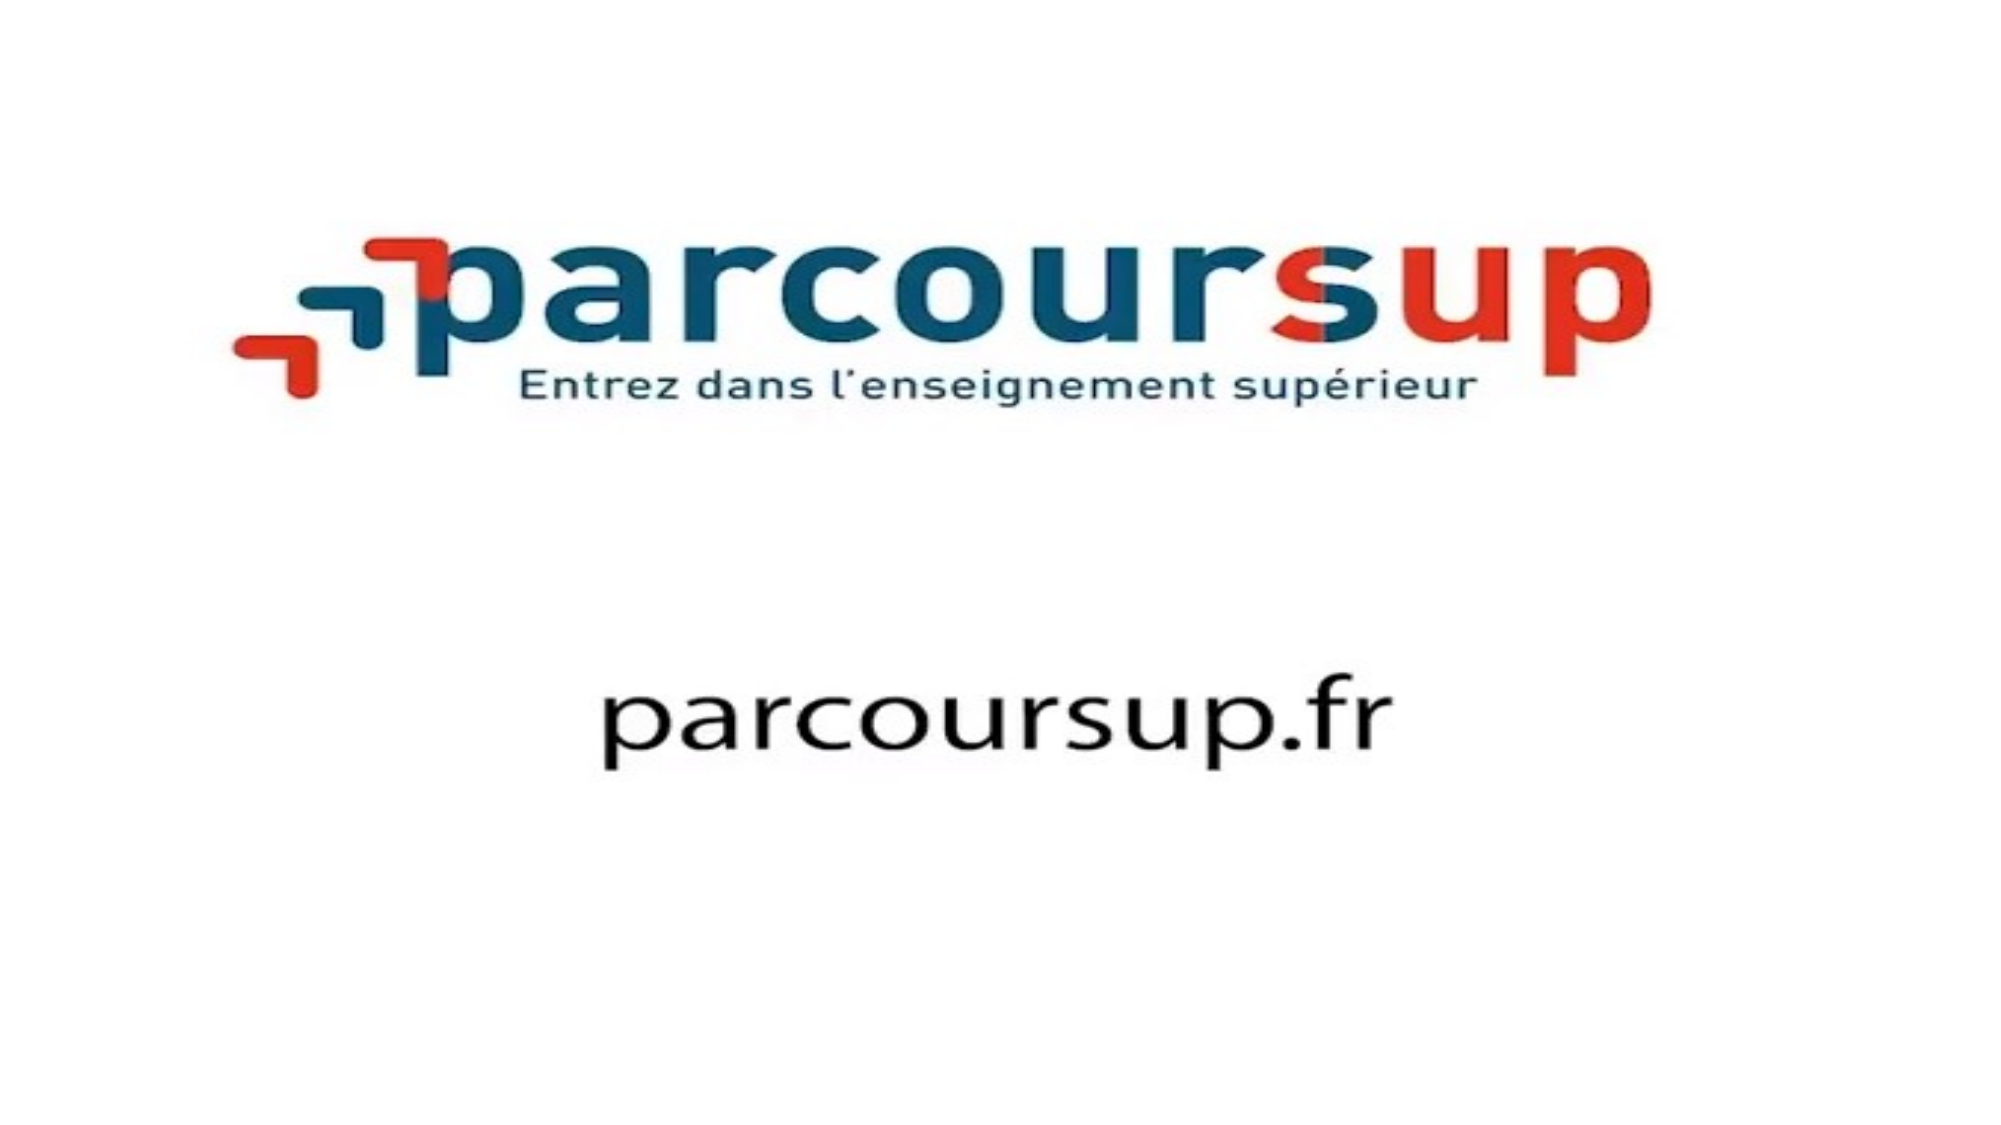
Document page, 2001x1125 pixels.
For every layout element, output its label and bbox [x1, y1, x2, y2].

picture [141, 82, 1902, 1028]
